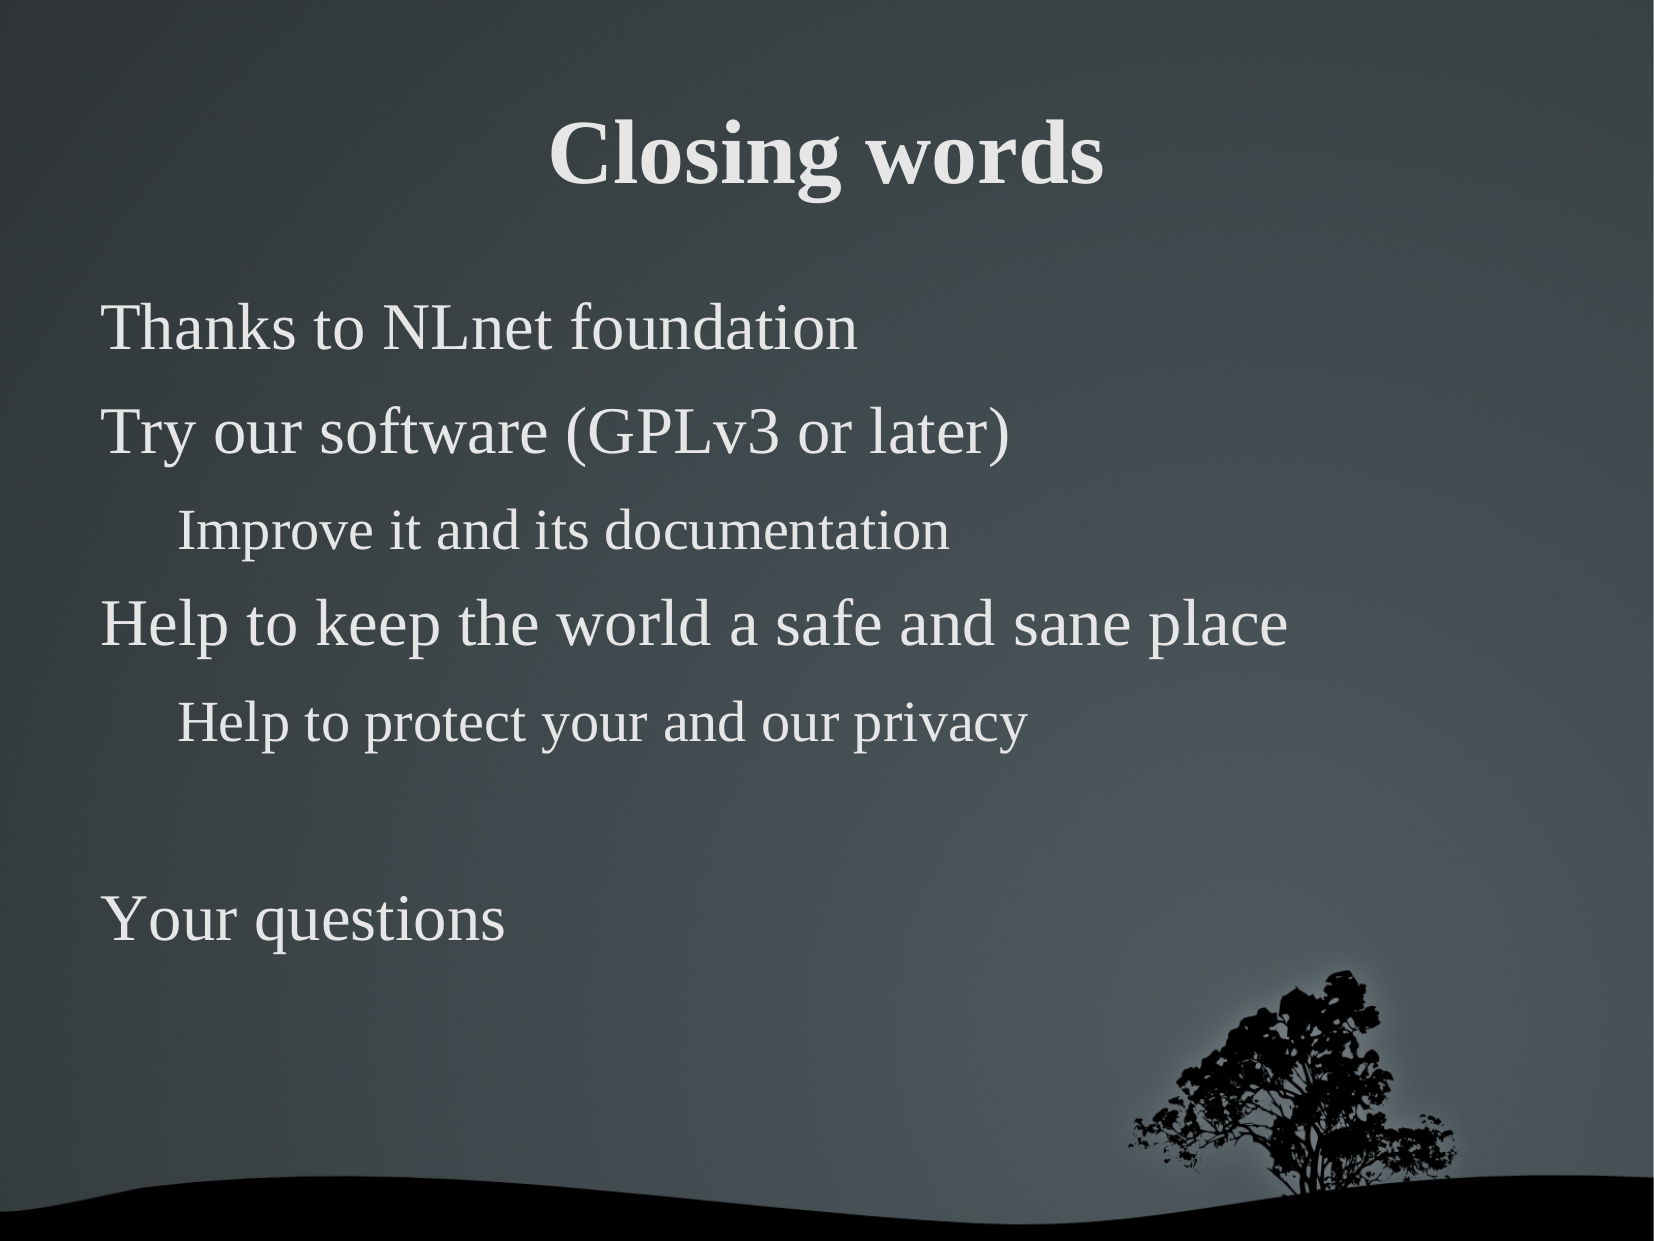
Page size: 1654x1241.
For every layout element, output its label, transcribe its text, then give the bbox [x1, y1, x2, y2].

title Closing words [82, 56, 1571, 250]
picture [0, 0, 1654, 1241]
list Thanks to NLnet foundation Try our software (GPLv3 or later) Improve it and its documentation Help to keep the world a safe and sane place Help to protect your and our privacy Your questions [82, 290, 1571, 1094]
